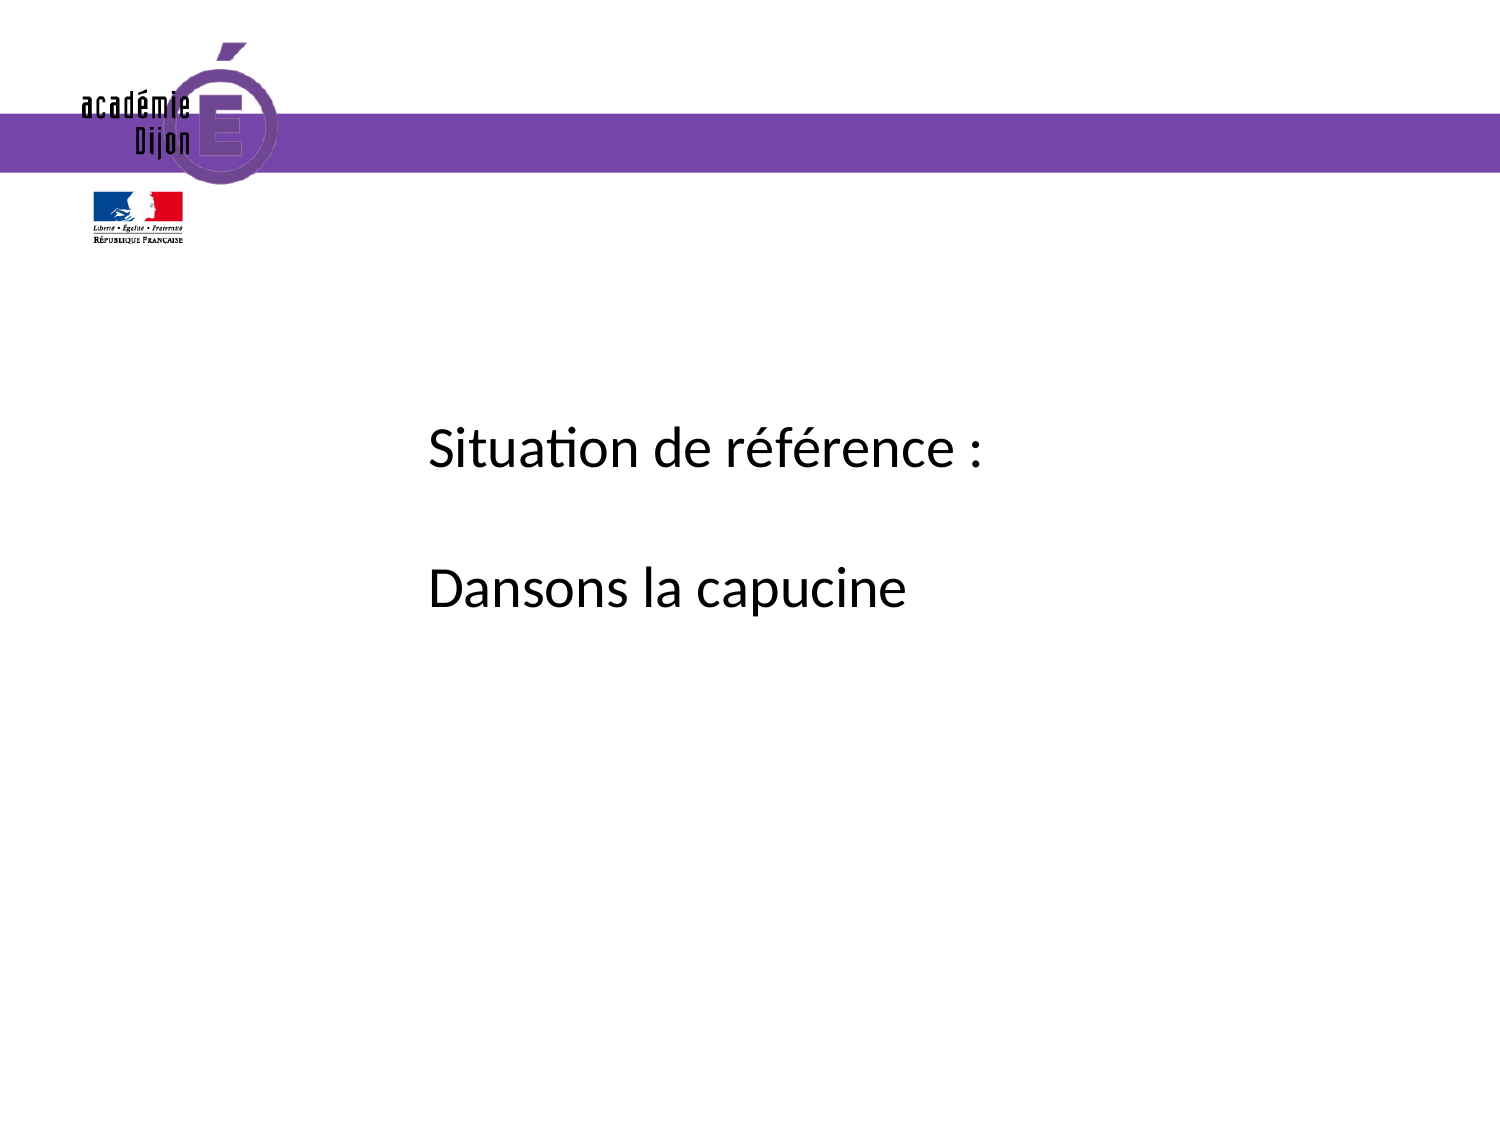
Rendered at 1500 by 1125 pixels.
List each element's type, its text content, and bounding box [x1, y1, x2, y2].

picture [82, 42, 278, 244]
text_box Situation de référence : Dansons la capucine [413, 401, 1004, 627]
